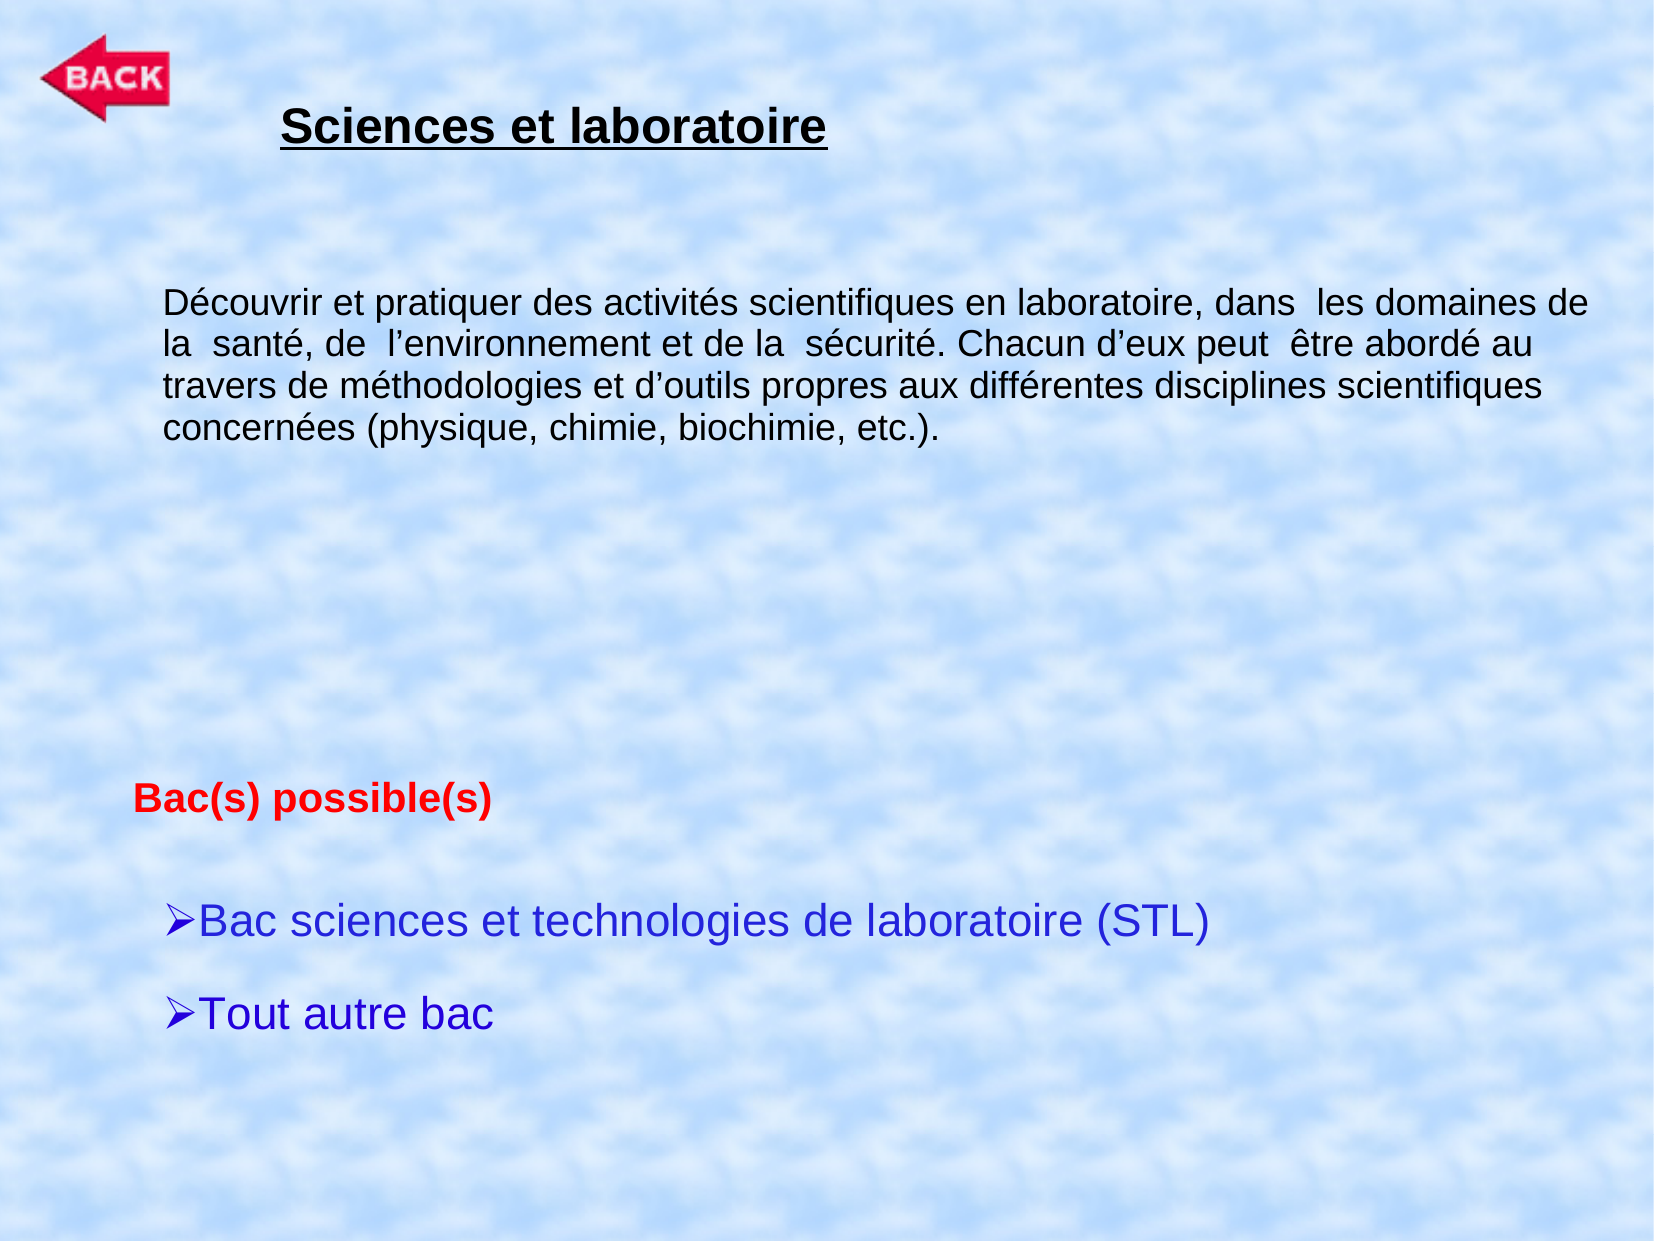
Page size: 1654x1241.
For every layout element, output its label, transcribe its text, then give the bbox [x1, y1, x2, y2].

text_box Sciences et laboratoire [265, 88, 857, 161]
picture [0, 0, 1654, 1241]
text_box Découvrir et pratiquer des activités scientifiques en laboratoire, dans les domaines de la santé, de l’environnement et de la sécurité. Chacun d’eux peut être abordé au travers de méthodologies et d’outils propres aux différentes disciplines scientifiques concernées (physique, chimie, biochimie, etc.). [147, 271, 1625, 650]
text_box Bac sciences et technologies de laboratoire (STL) Tout autre bac [147, 885, 1359, 1123]
text_box Bac(s) possible(s) [118, 767, 508, 830]
